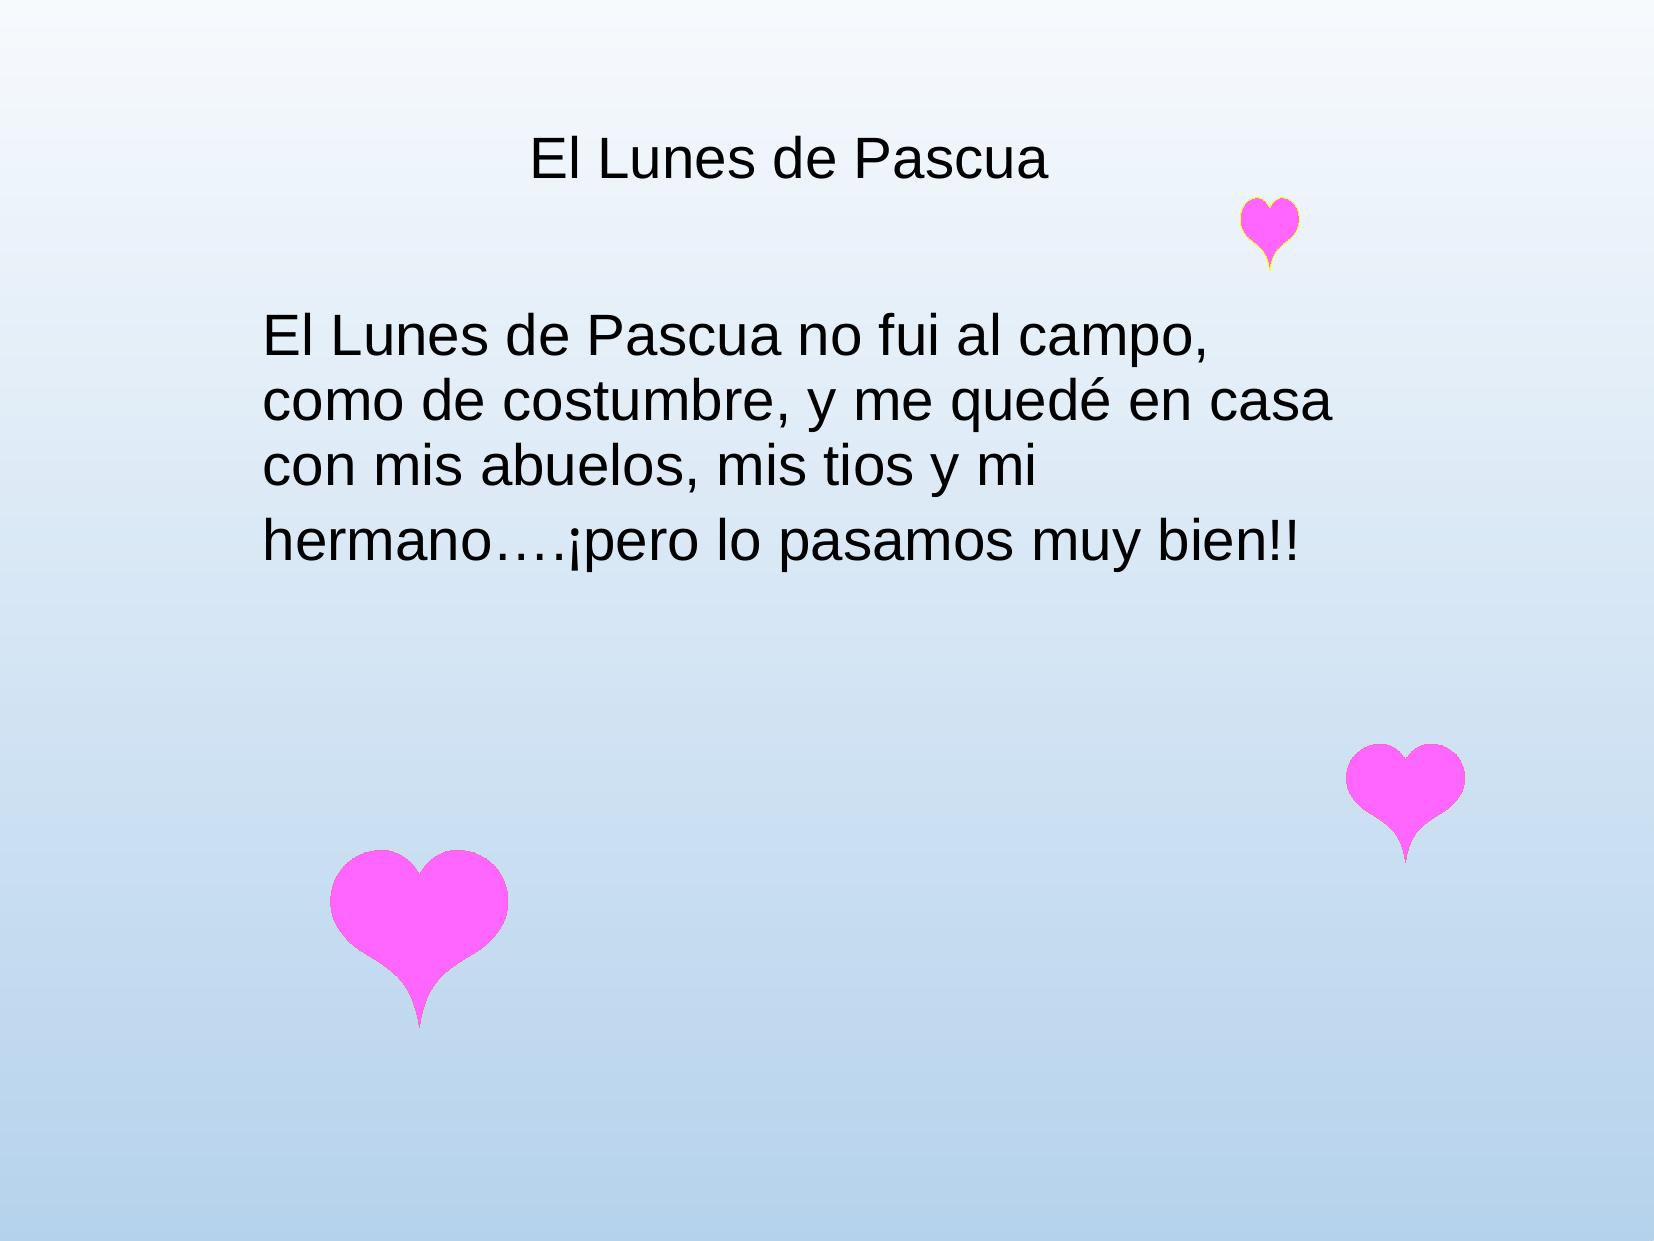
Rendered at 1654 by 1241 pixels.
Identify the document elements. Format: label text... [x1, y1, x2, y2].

text_box [330, 850, 508, 1028]
text_box El Lunes de Pascua no fui al campo, como de costumbre, y me quedé en casa con mis abuelos, mis tios y mi hermano….¡pero lo pasamos muy bien!! [248, 295, 1374, 592]
text_box [1240, 197, 1300, 272]
text_box El Lunes de Pascua [512, 118, 1067, 201]
text_box [1346, 744, 1465, 863]
